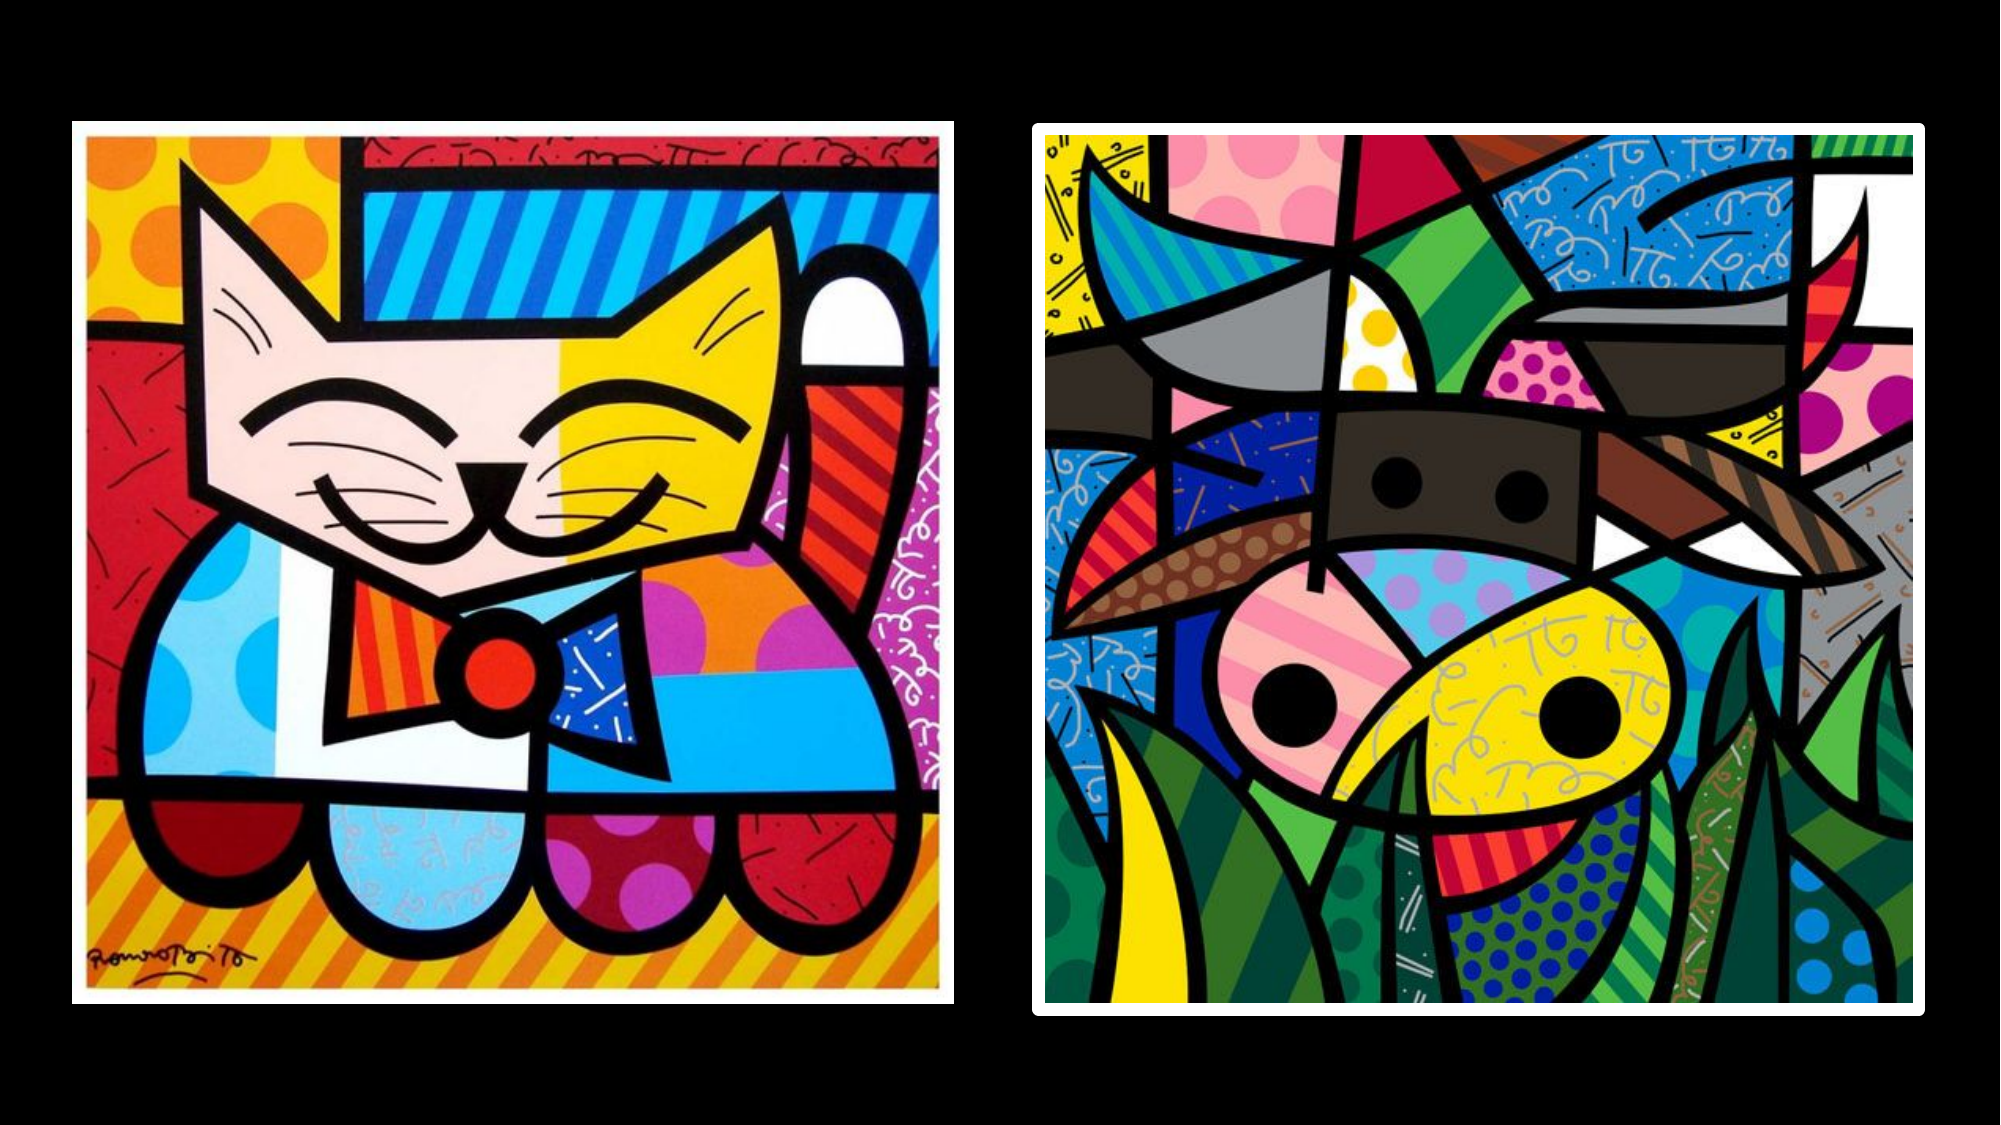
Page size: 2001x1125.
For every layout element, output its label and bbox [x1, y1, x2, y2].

picture [72, 121, 954, 1004]
picture [1044, 135, 1913, 1004]
